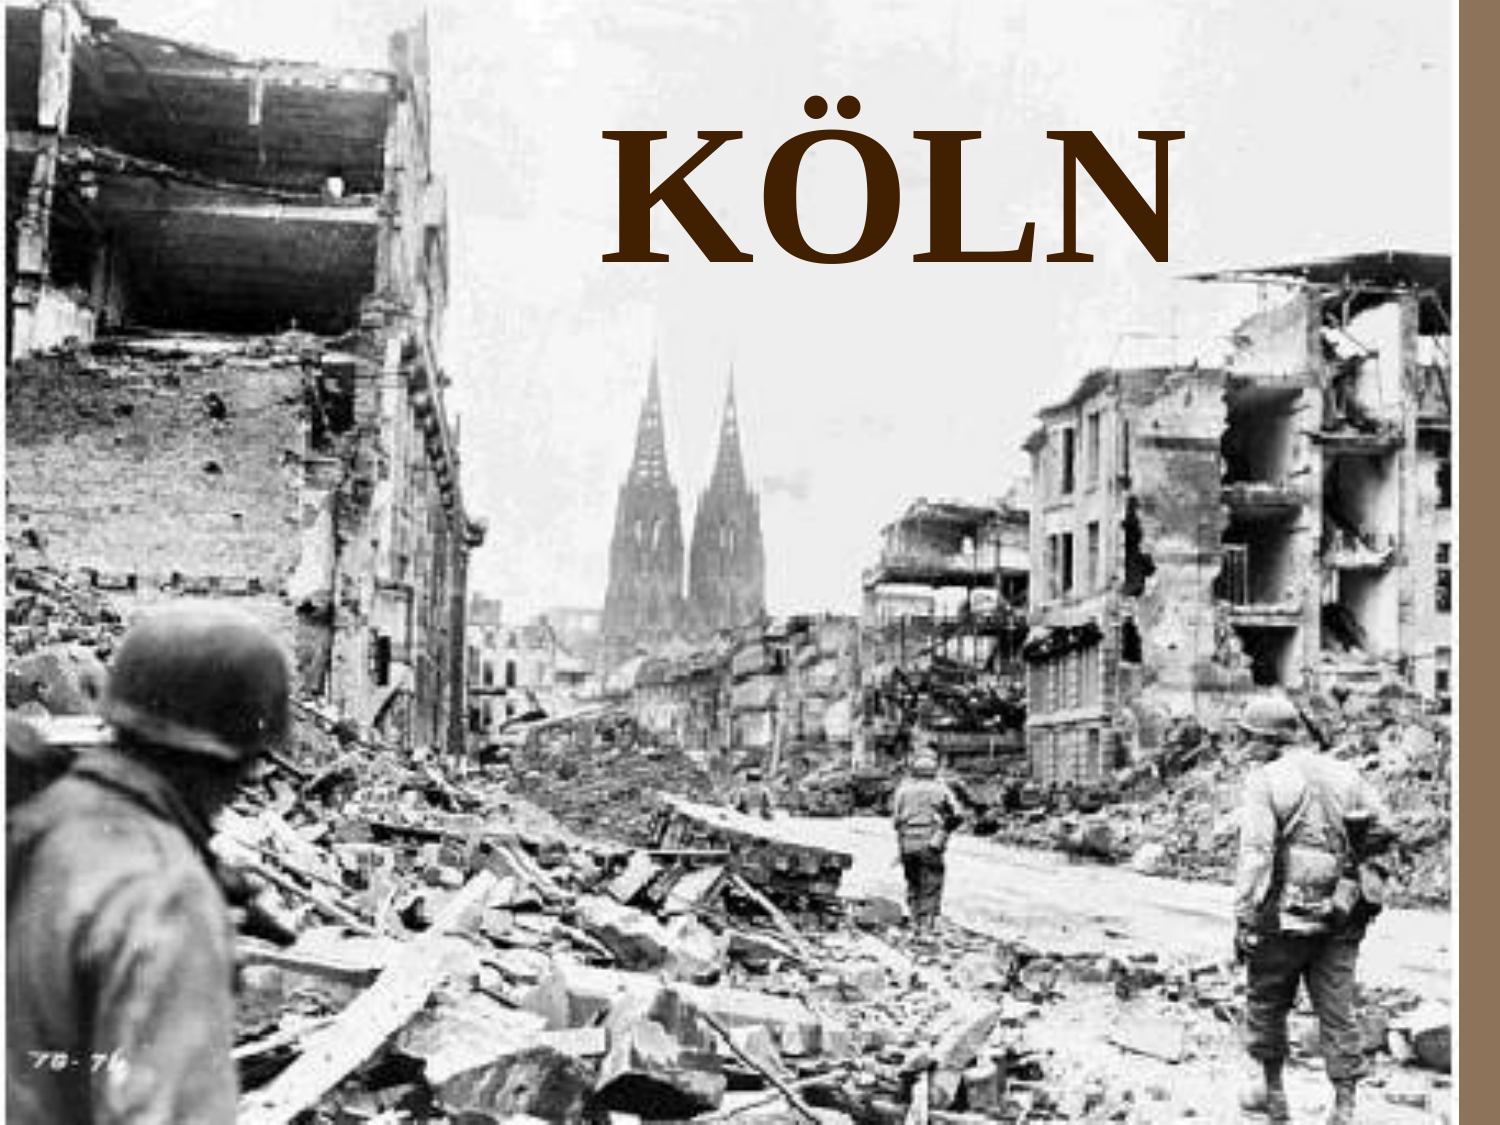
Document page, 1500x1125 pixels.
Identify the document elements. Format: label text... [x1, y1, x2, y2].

text_box KÖLN [584, 54, 1211, 310]
picture [0, 0, 1459, 1125]
